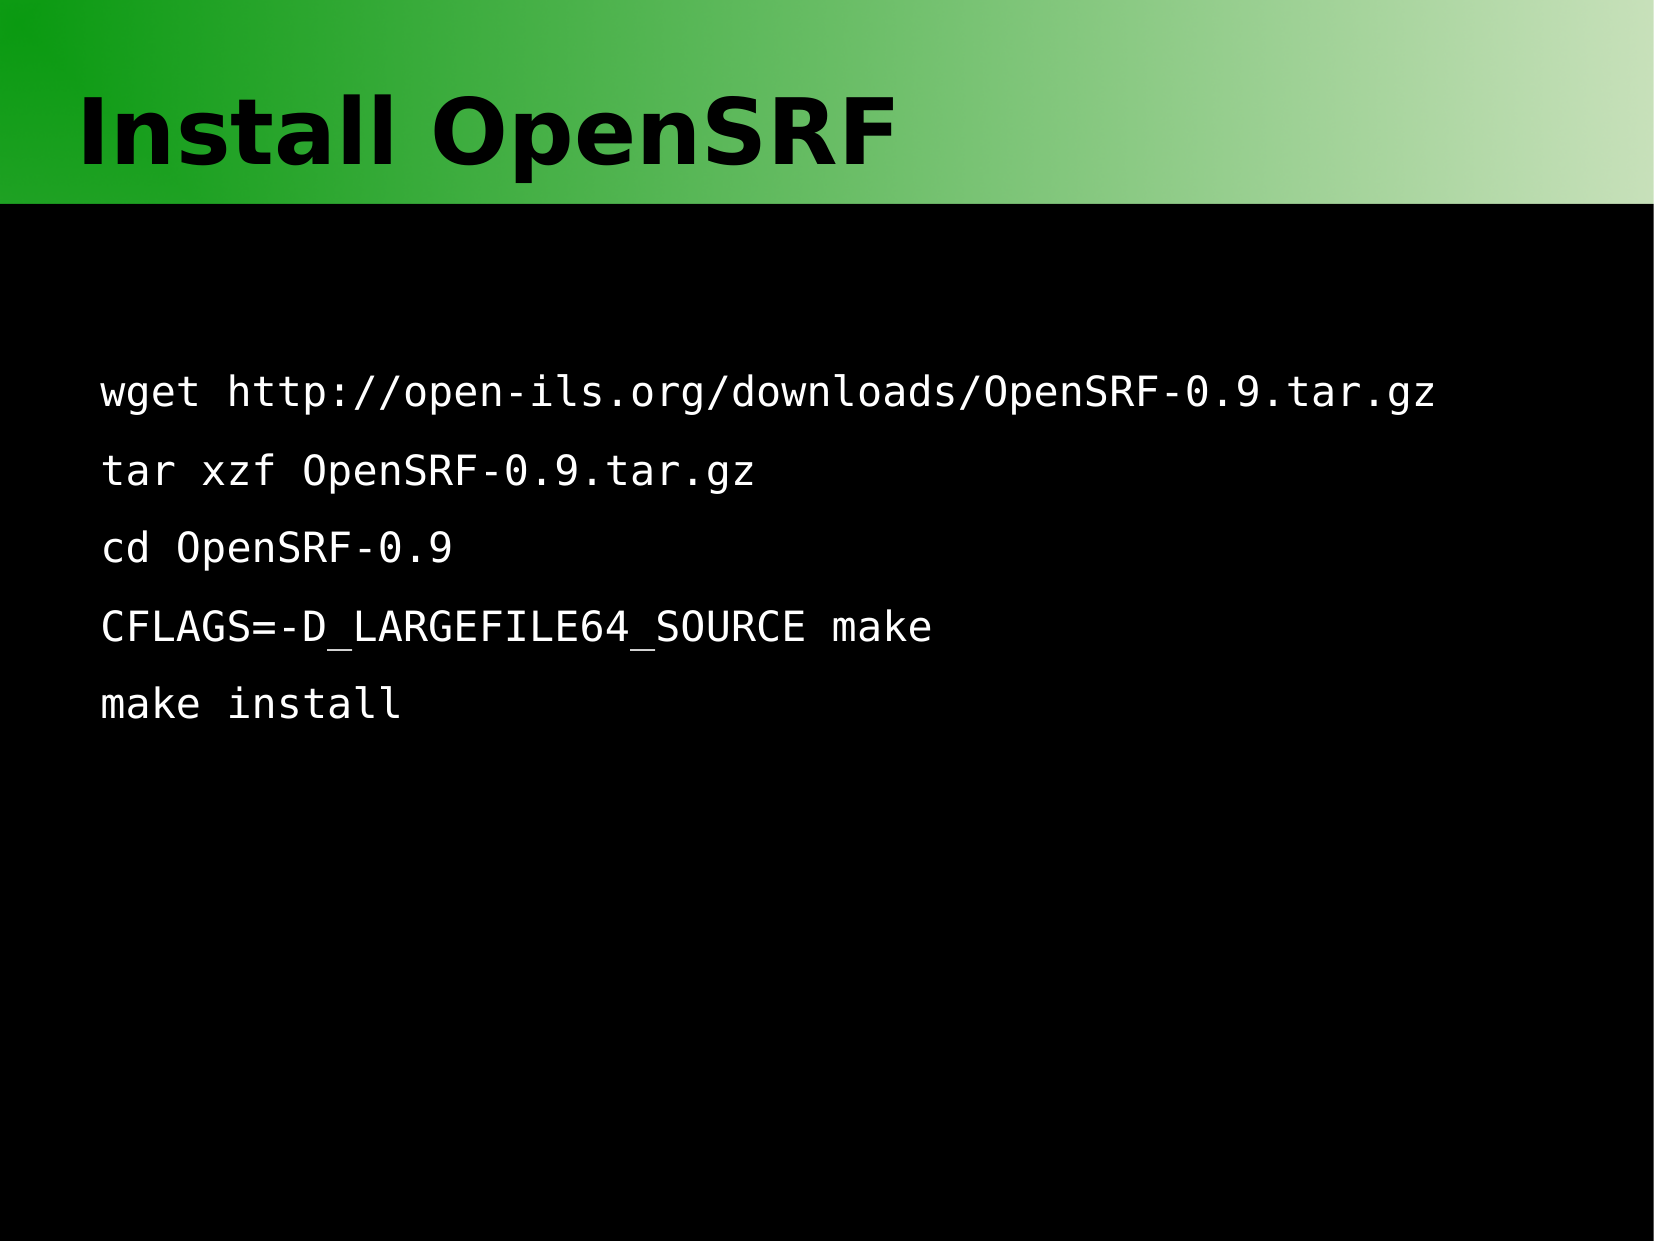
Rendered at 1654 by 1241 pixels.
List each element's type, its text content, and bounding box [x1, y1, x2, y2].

list wget http://open-ils.org/downloads/OpenSRF-0.9.tar.gz tar xzf OpenSRF-0.9.tar.gz cd OpenSRF-0.9 CFLAGS=-D_LARGEFILE64_SOURCE make make install [82, 290, 1571, 1094]
title Install OpenSRF [76, 36, 1565, 229]
picture [0, 0, 1654, 1241]
